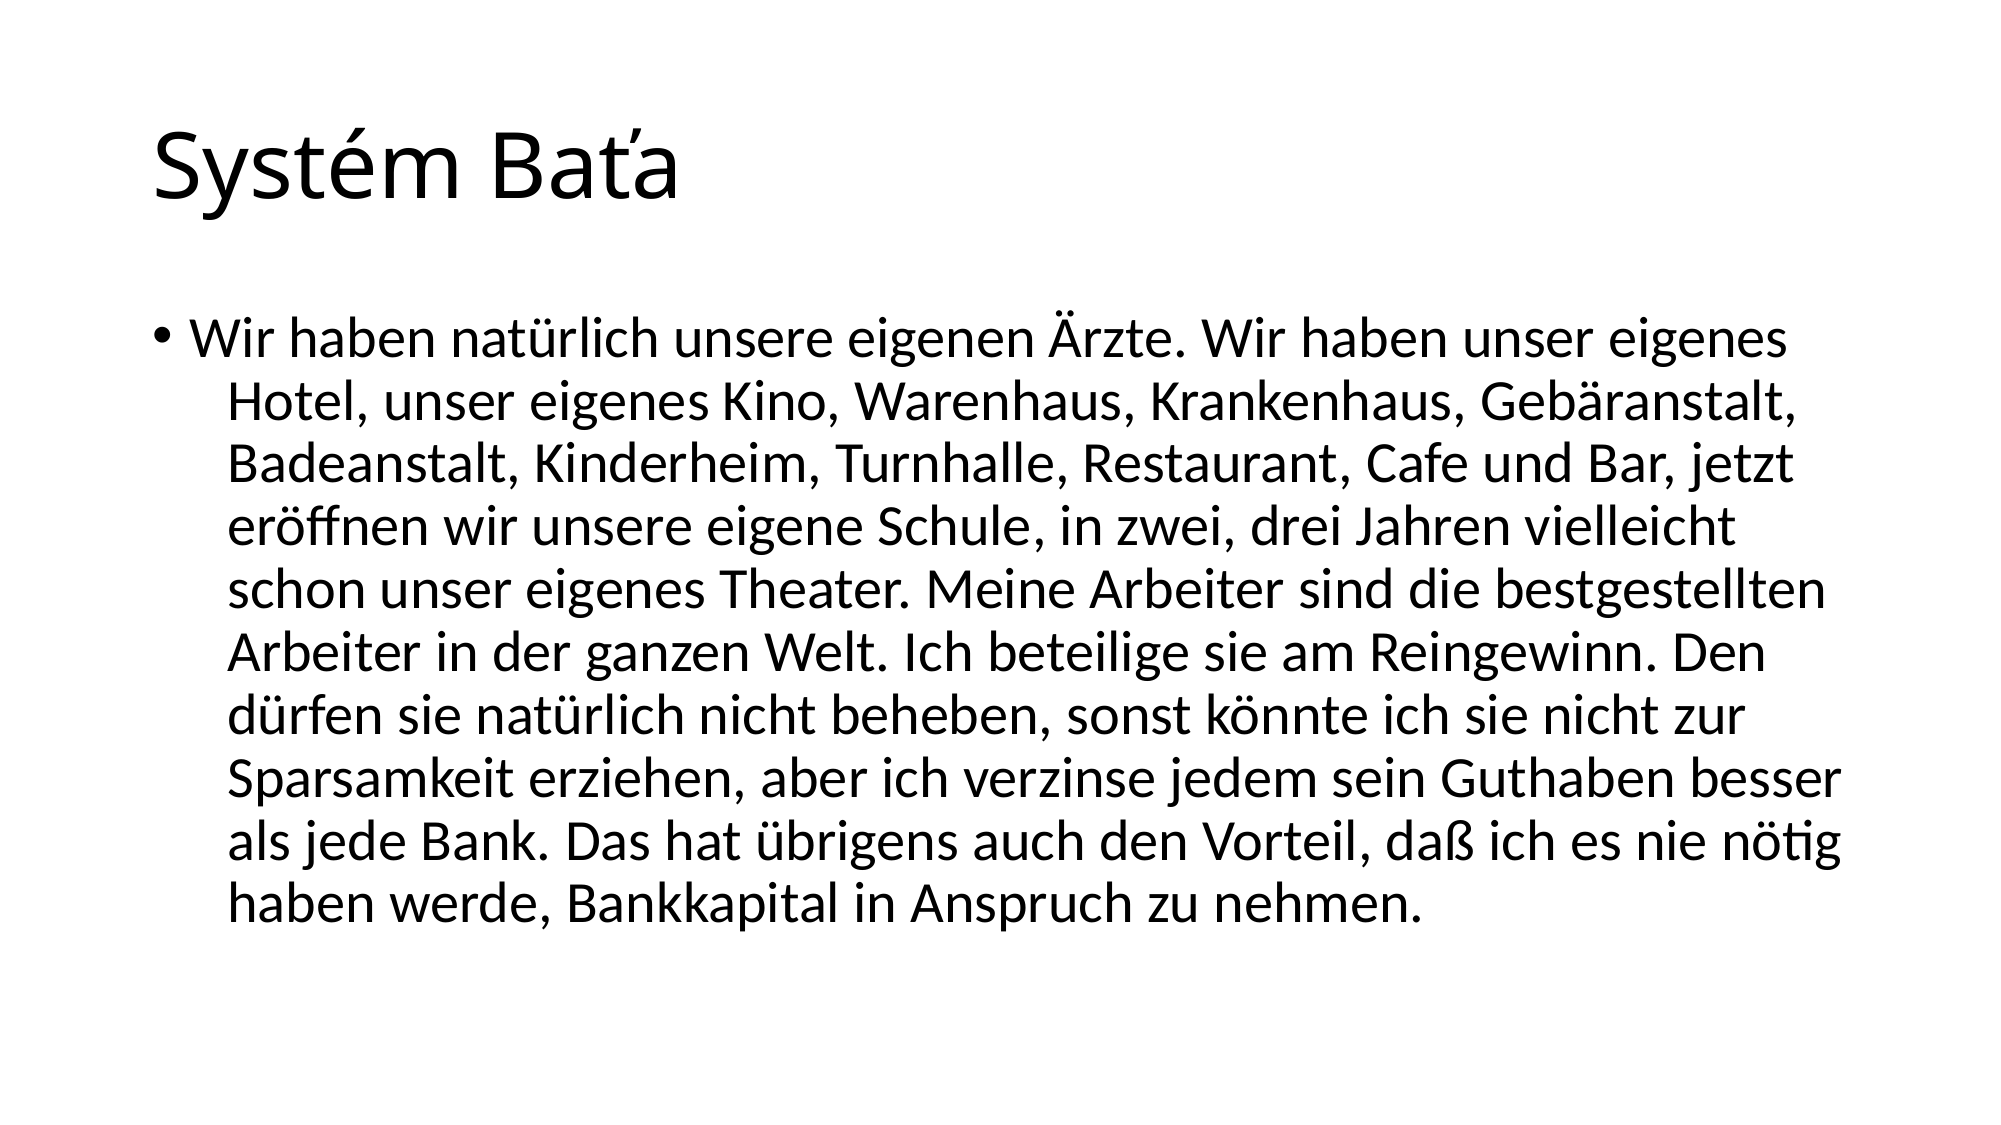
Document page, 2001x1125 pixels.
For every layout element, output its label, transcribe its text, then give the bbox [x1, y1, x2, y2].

title Systém Baťa [137, 59, 1863, 278]
list Wir haben natürlich unsere eigenen Ärzte. Wir haben unser eigenes Hotel, unser eigenes Kino, Warenhaus, Krankenhaus, Gebäranstalt, Badeanstalt, Kinderheim, Turnhalle, Restaurant, Cafe und Bar, jetzt eröffnen wir unsere eigene Schule, in zwei, drei Jahren vielleicht schon unser eigenes Theater. Meine Arbeiter sind die bestgestellten Arbeiter in der ganzen Welt. Ich beteilige sie am Reingewinn. Den dürfen sie natür­lich nicht beheben, sonst könnte ich sie nicht zur Sparsamkeit erziehen, aber ich verzinse jedem sein Guthaben besser als jede Bank. Das hat übrigens auch den Vorteil, daß ich es nie nötig haben werde, Bankkapital in Anspruch zu nehmen. [137, 299, 1863, 1014]
